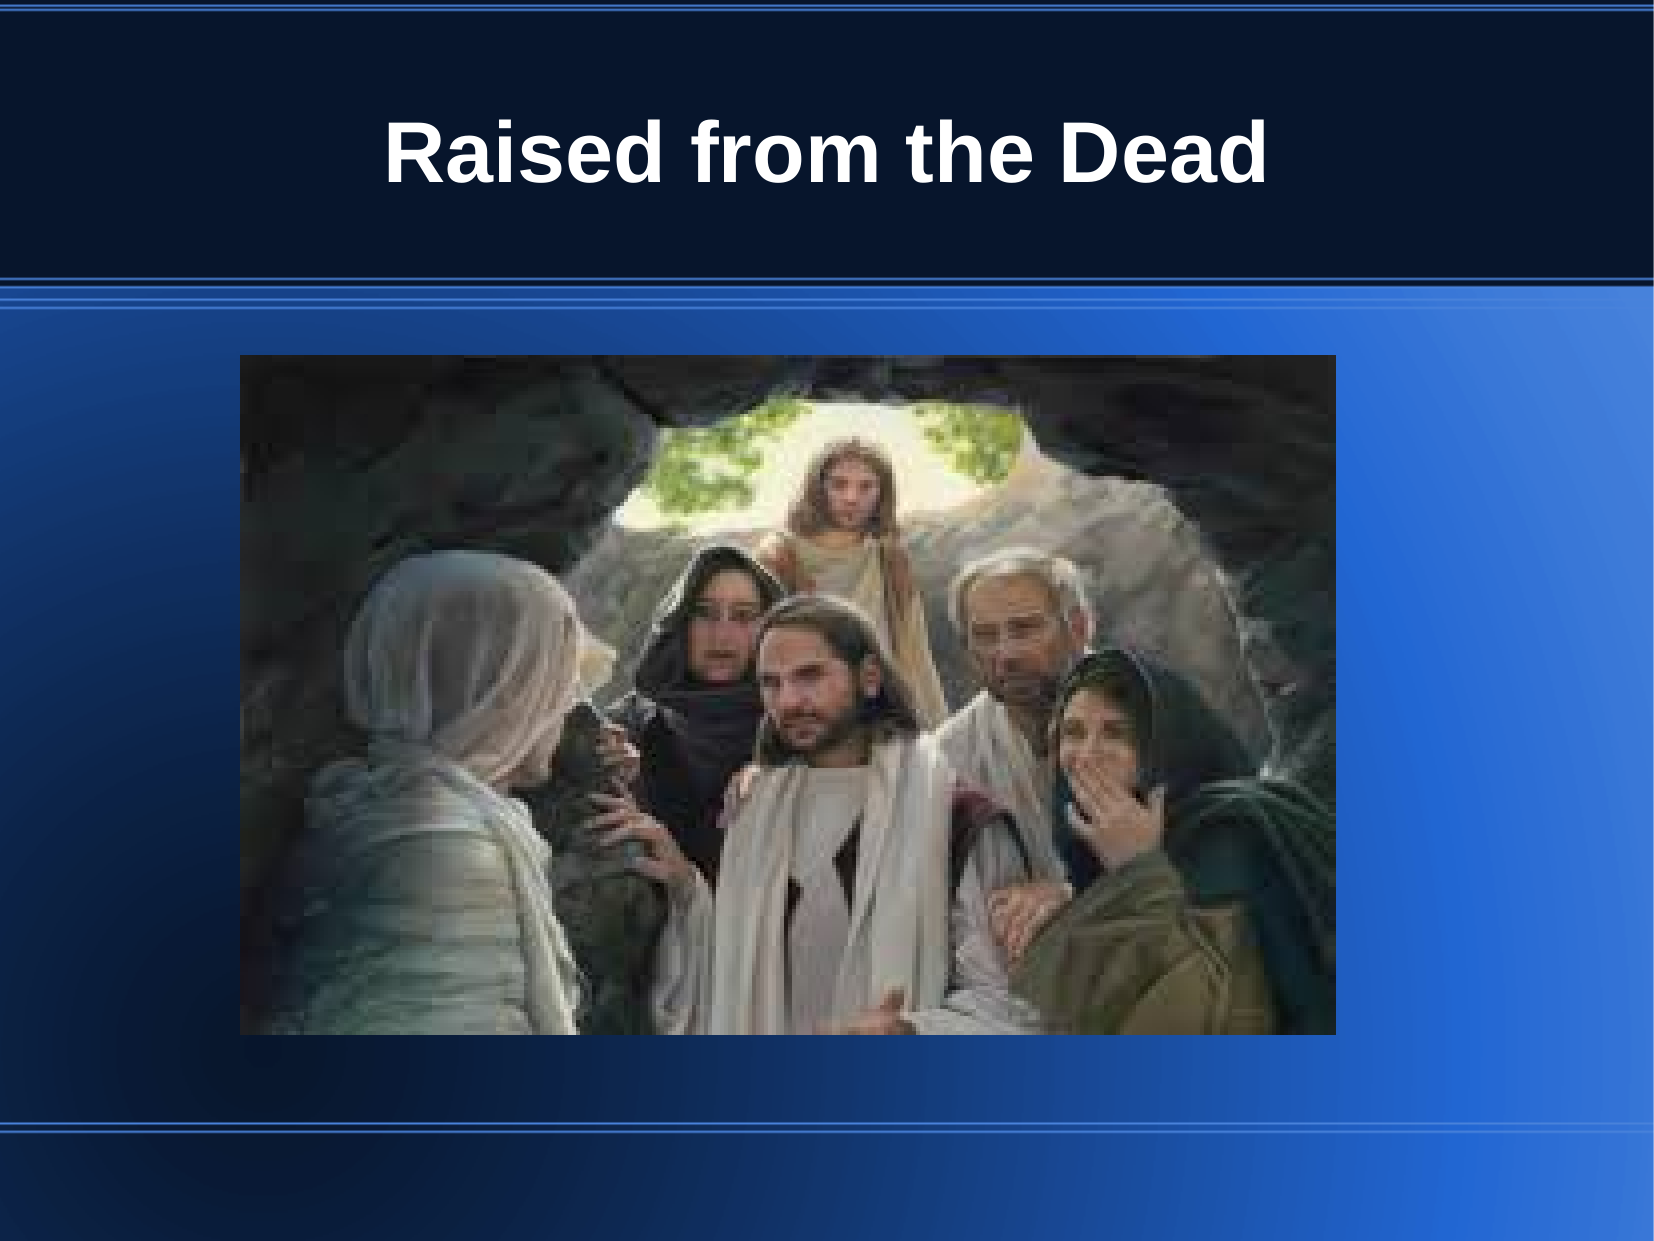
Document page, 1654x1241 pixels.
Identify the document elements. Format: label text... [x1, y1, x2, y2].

title Raised from the Dead [82, 49, 1571, 257]
picture [0, 0, 1654, 1241]
